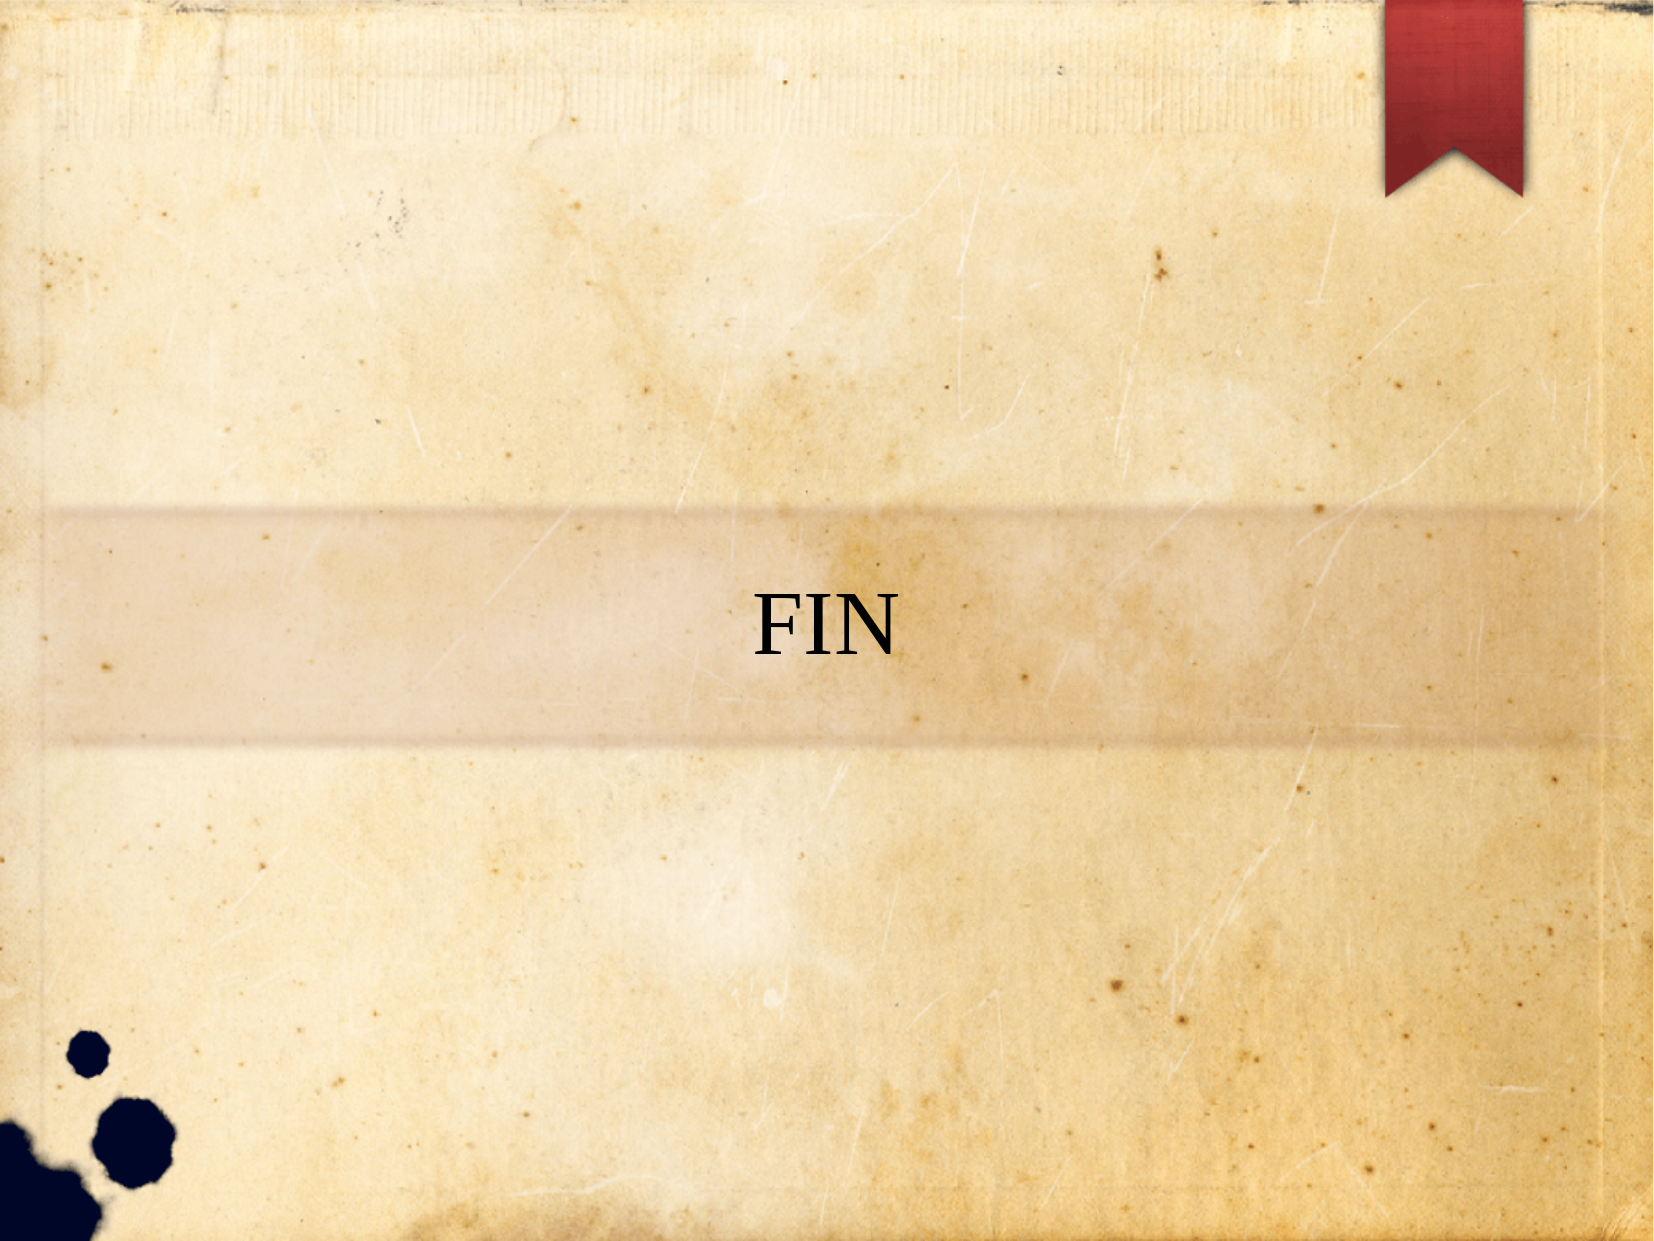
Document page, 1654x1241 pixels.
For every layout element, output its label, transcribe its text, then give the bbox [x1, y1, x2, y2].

picture [0, 0, 1654, 1241]
title FIN [82, 519, 1571, 727]
